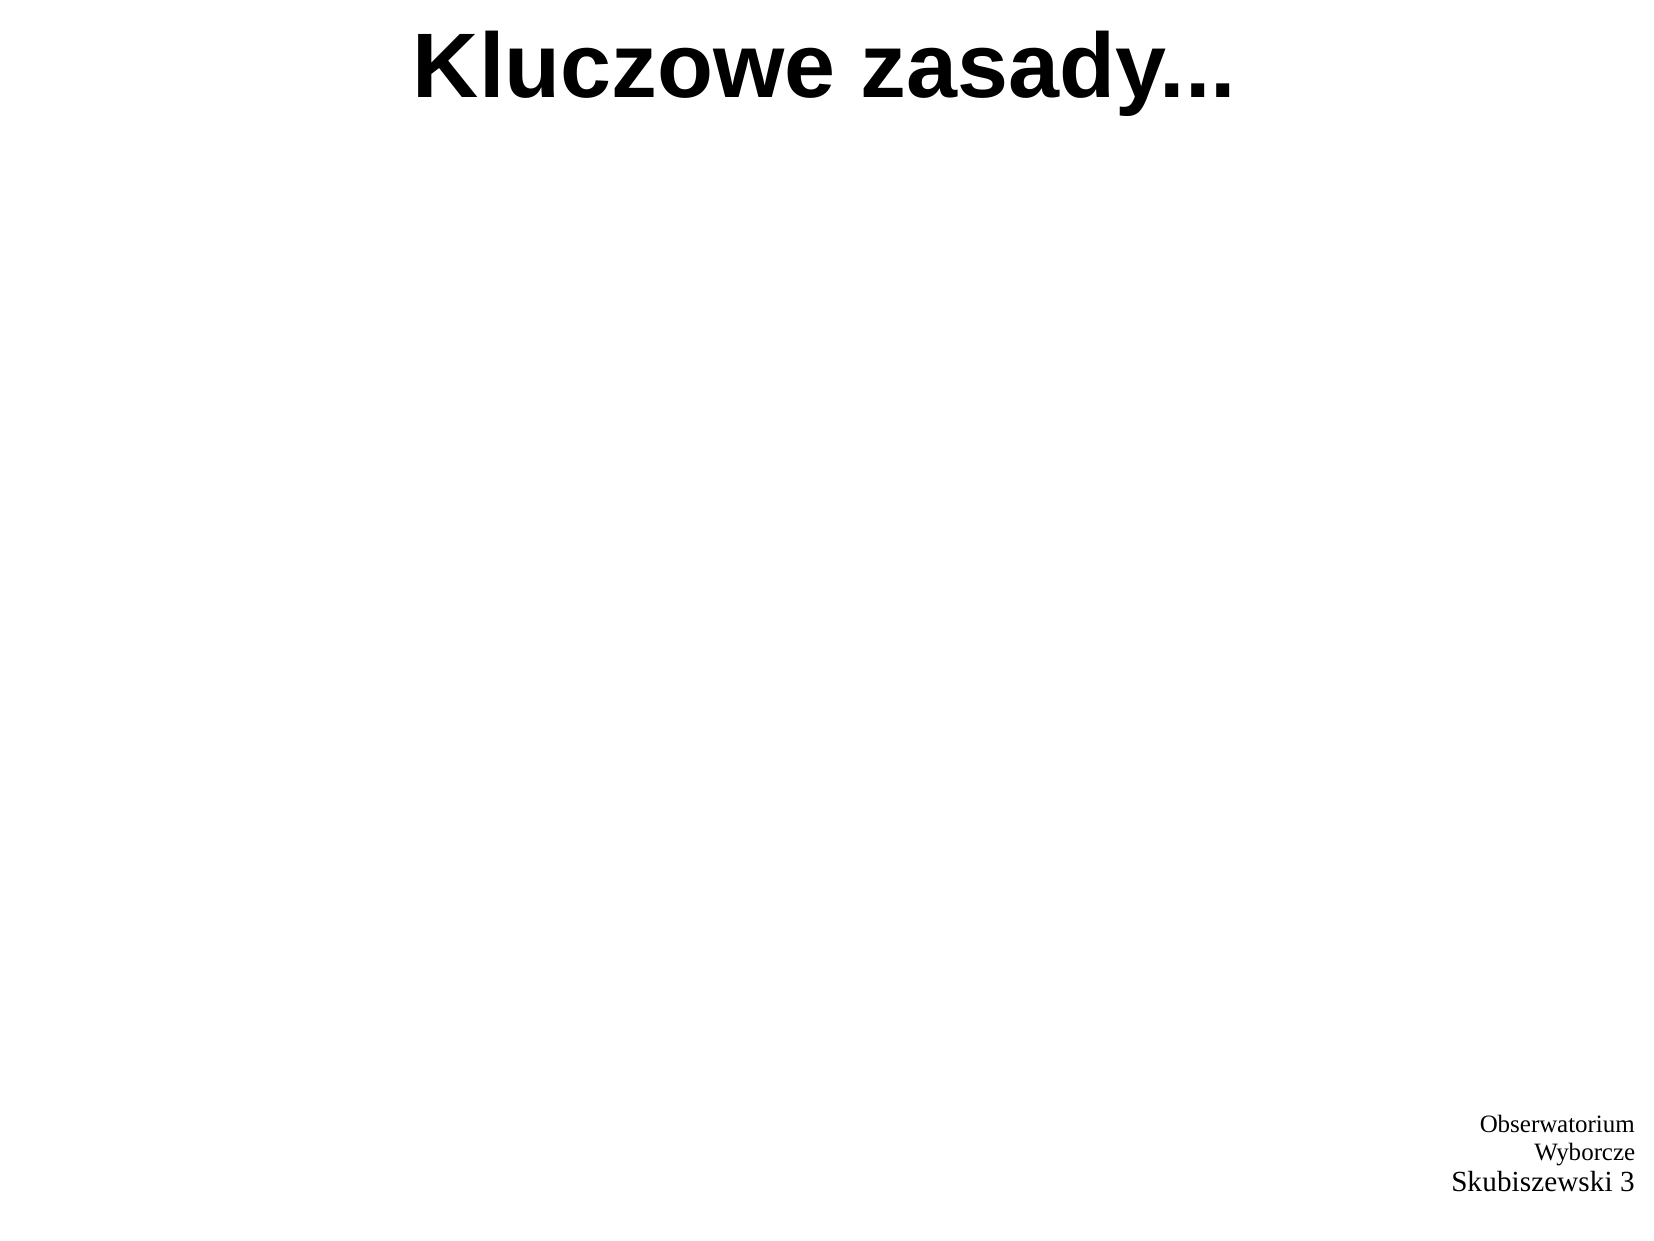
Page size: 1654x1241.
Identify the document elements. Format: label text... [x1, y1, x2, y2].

title Kluczowe zasady... [15, 15, 1636, 151]
